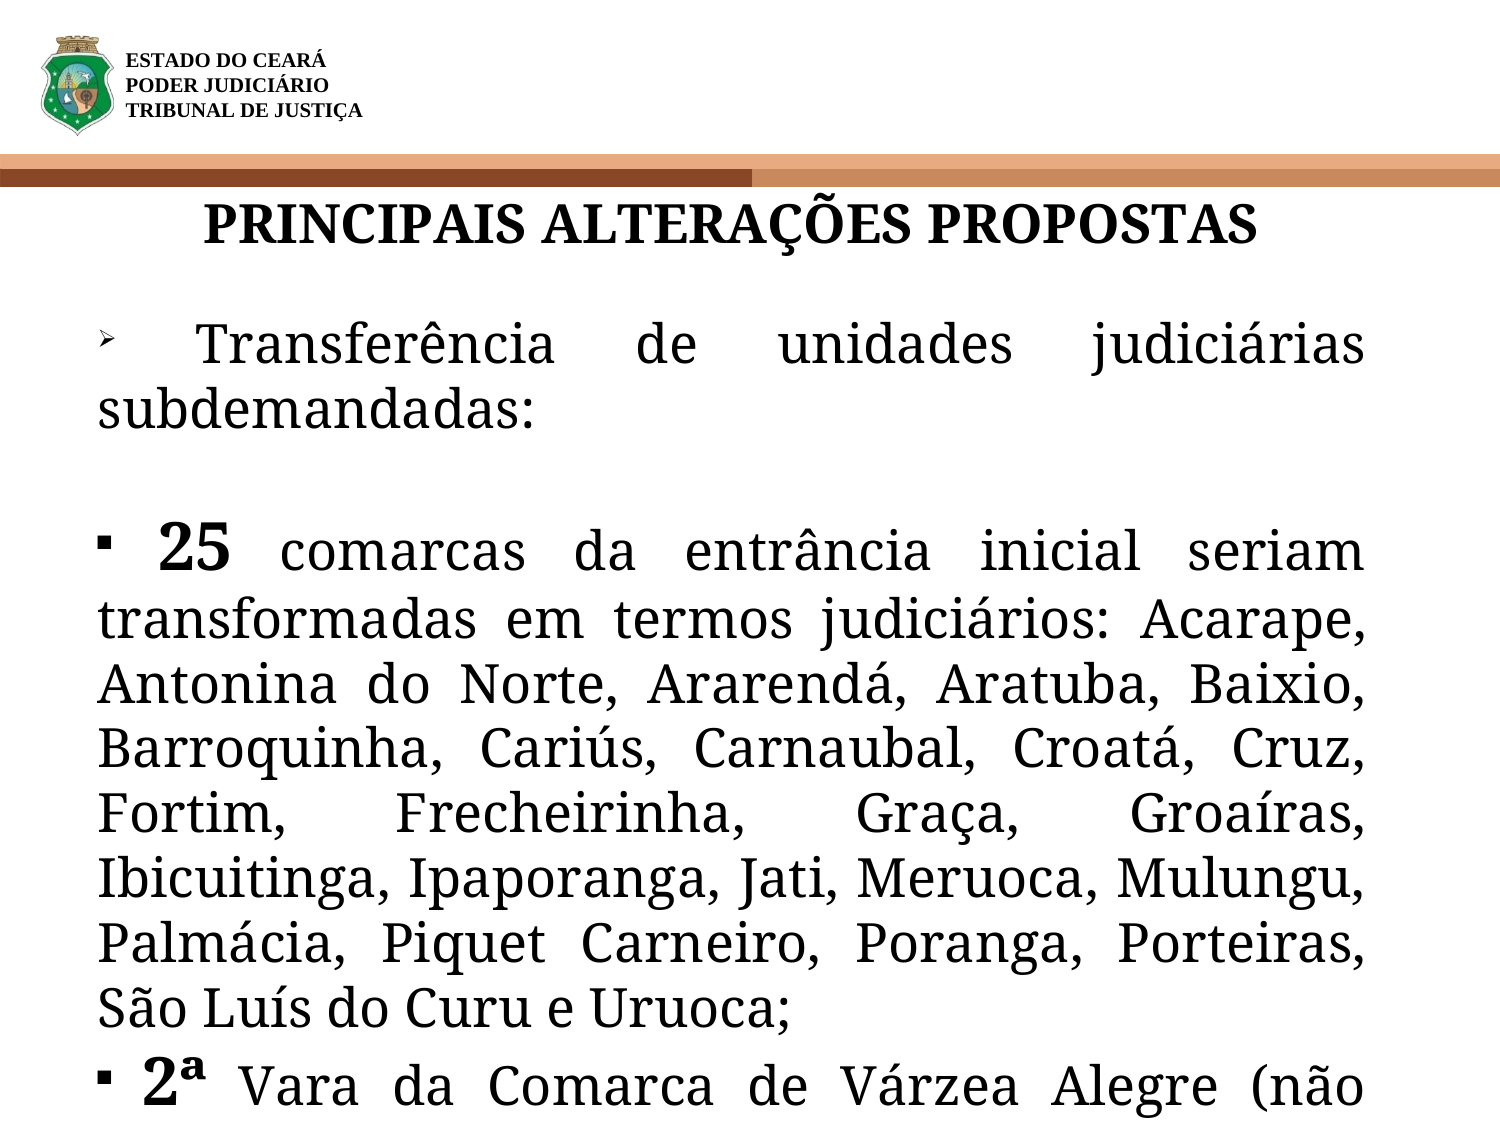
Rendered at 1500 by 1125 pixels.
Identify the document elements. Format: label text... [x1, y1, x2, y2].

picture [0, 154, 1500, 187]
text_box PRINCIPAIS ALTERAÇÕES PROPOSTAS Transferência de unidades judiciárias subdemandadas: 25 comarcas da entrância inicial seriam transformadas em termos judiciários: Acarape, Antonina do Norte, Ararendá, Aratuba, Baixio, Barroquinha, Cariús, Carnaubal, Croatá, Cruz, Fortim, Frecheirinha, Graça, Groaíras, Ibicuitinga, Ipaporanga, Jati, Meruoca, Mulungu, Palmácia, Piquet Carneiro, Poranga, Porteiras, São Luís do Curu e Uruoca; 2ª Vara da Comarca de Várzea Alegre (não instalada); [82, 181, 1382, 697]
picture [37, 35, 118, 136]
